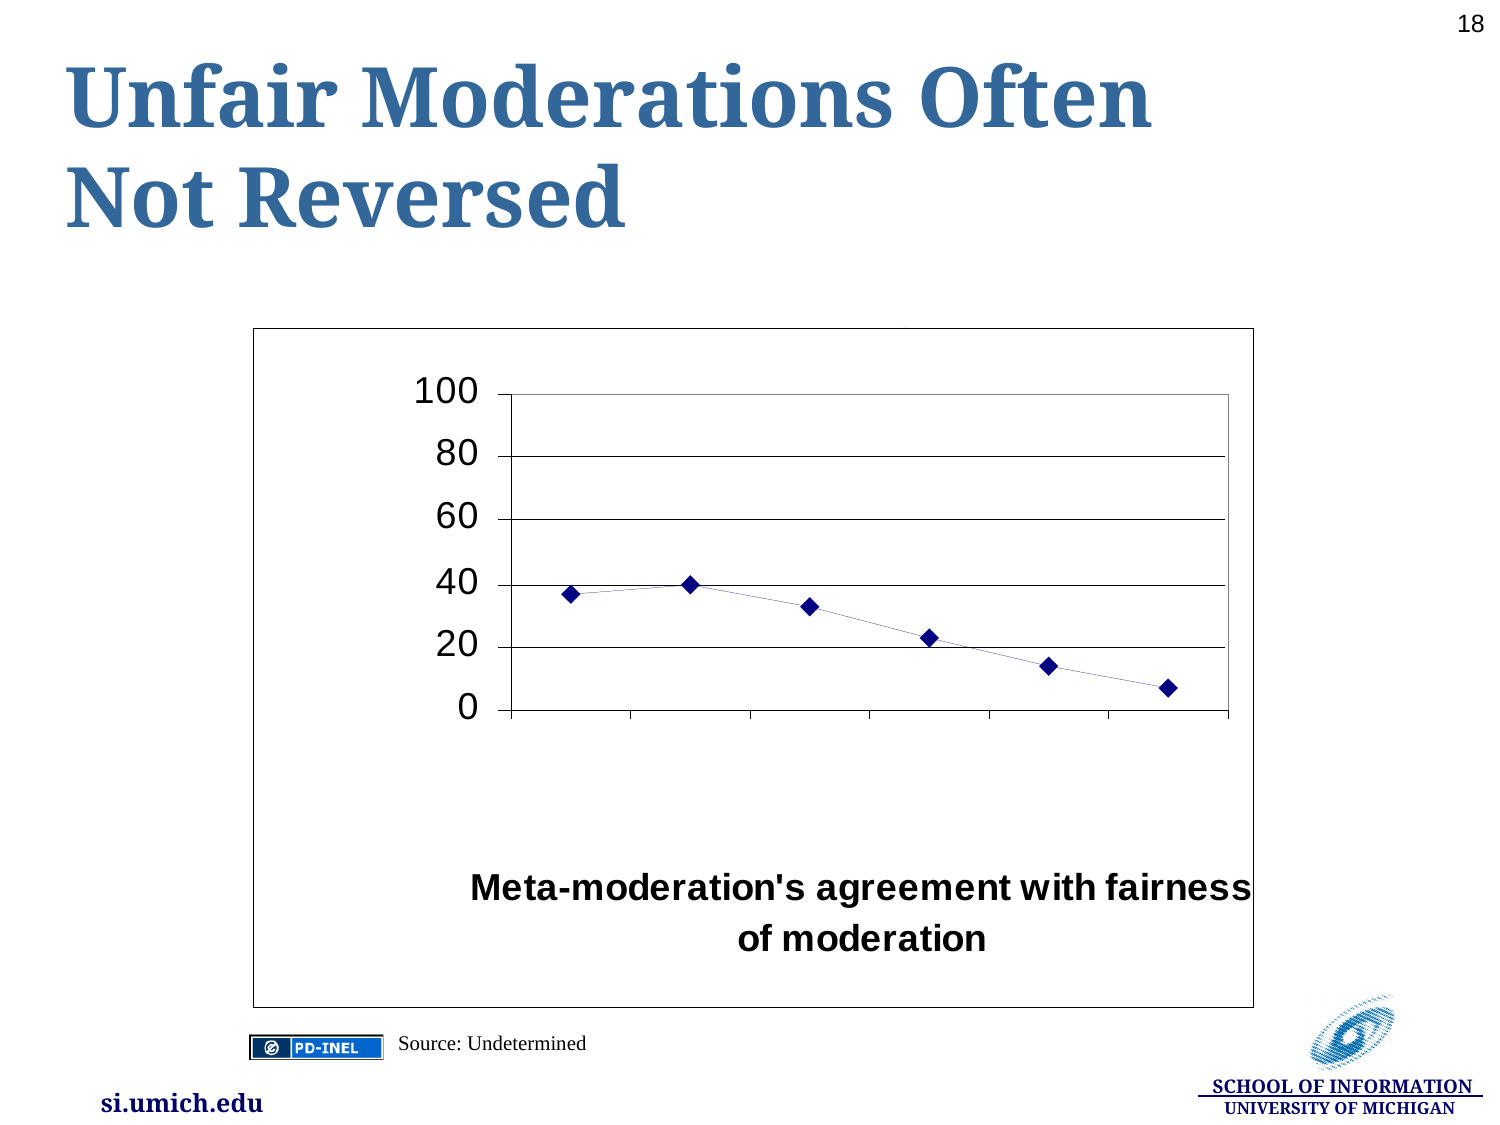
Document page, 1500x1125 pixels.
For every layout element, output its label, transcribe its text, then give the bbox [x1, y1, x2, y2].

picture [249, 1034, 383, 1060]
text_box Source: Undetermined [383, 1021, 636, 1063]
title Unfair Moderations Often Not Reversed [50, 36, 1326, 252]
picture [1299, 987, 1401, 1073]
picture [200, 270, 1000, 953]
text_box [237, 312, 1276, 1030]
text_box <number> [1337, 0, 1500, 51]
